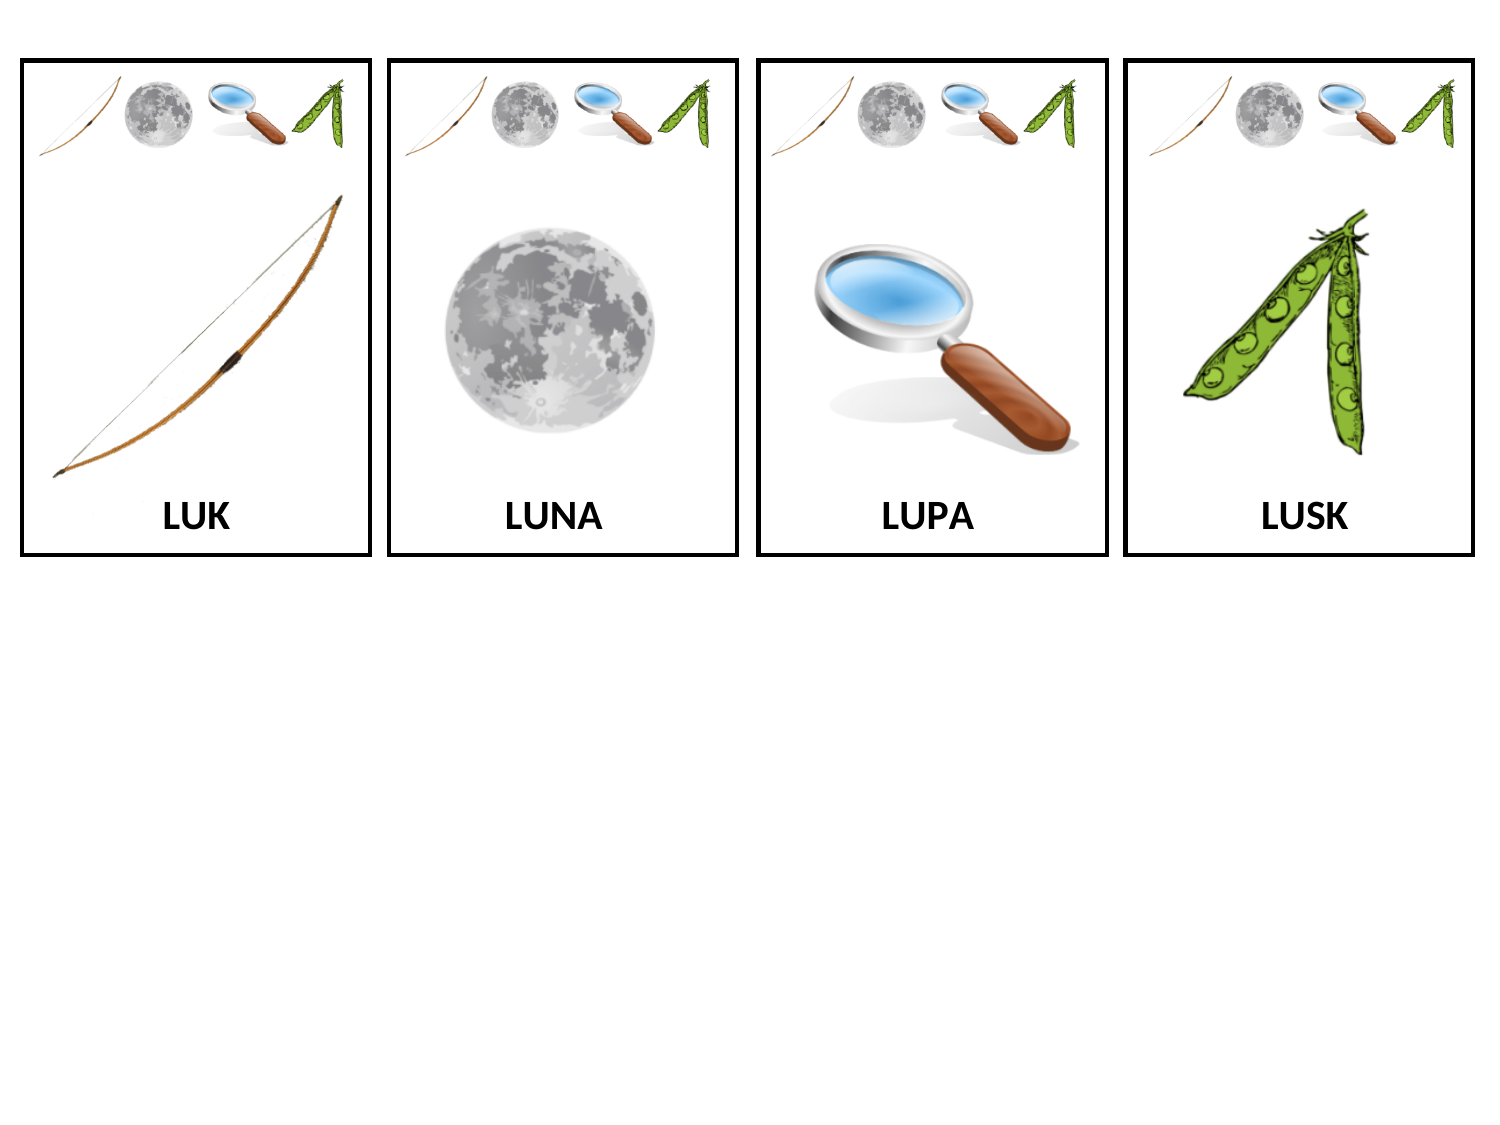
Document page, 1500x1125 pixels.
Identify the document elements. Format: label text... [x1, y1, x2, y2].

text_box [22, 286, 370, 555]
picture [17, 160, 413, 548]
picture [1316, 78, 1465, 148]
picture [1139, 66, 1306, 176]
text_box [1125, 60, 1474, 555]
picture [1175, 207, 1405, 456]
text_box LUSK [1246, 479, 1364, 546]
picture [761, 66, 928, 176]
text_box LUPA [866, 479, 989, 546]
picture [572, 78, 720, 148]
text_box LUNA [490, 479, 618, 546]
text_box [22, 60, 370, 459]
text_box [389, 60, 738, 555]
picture [809, 231, 1085, 457]
text_box LUK [147, 479, 246, 546]
picture [395, 66, 561, 176]
picture [29, 66, 195, 176]
picture [939, 78, 1086, 148]
picture [442, 219, 663, 434]
picture [206, 78, 354, 148]
text_box [758, 60, 1107, 555]
